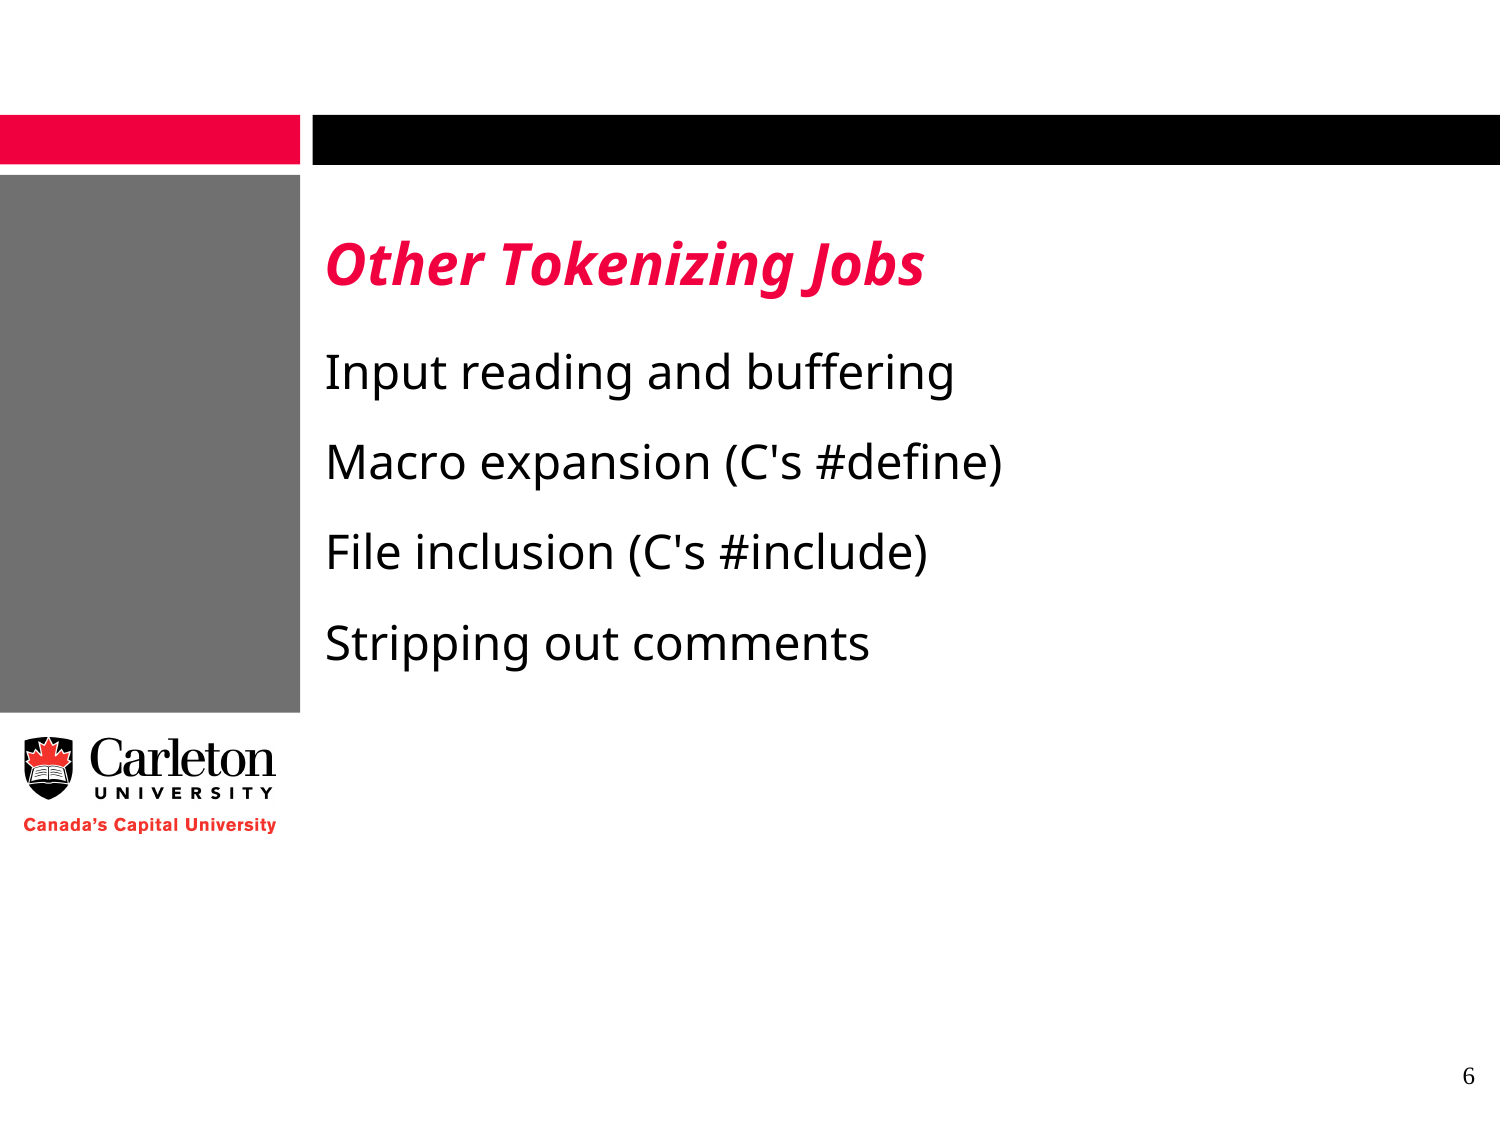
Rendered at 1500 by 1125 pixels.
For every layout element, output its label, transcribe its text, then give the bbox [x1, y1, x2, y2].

title Other Tokenizing Jobs [324, 194, 1450, 324]
picture [24, 737, 276, 834]
list Input reading and buffering Macro expansion (C's #define) File inclusion (C's #include) Stripping out comments [324, 324, 1450, 1036]
